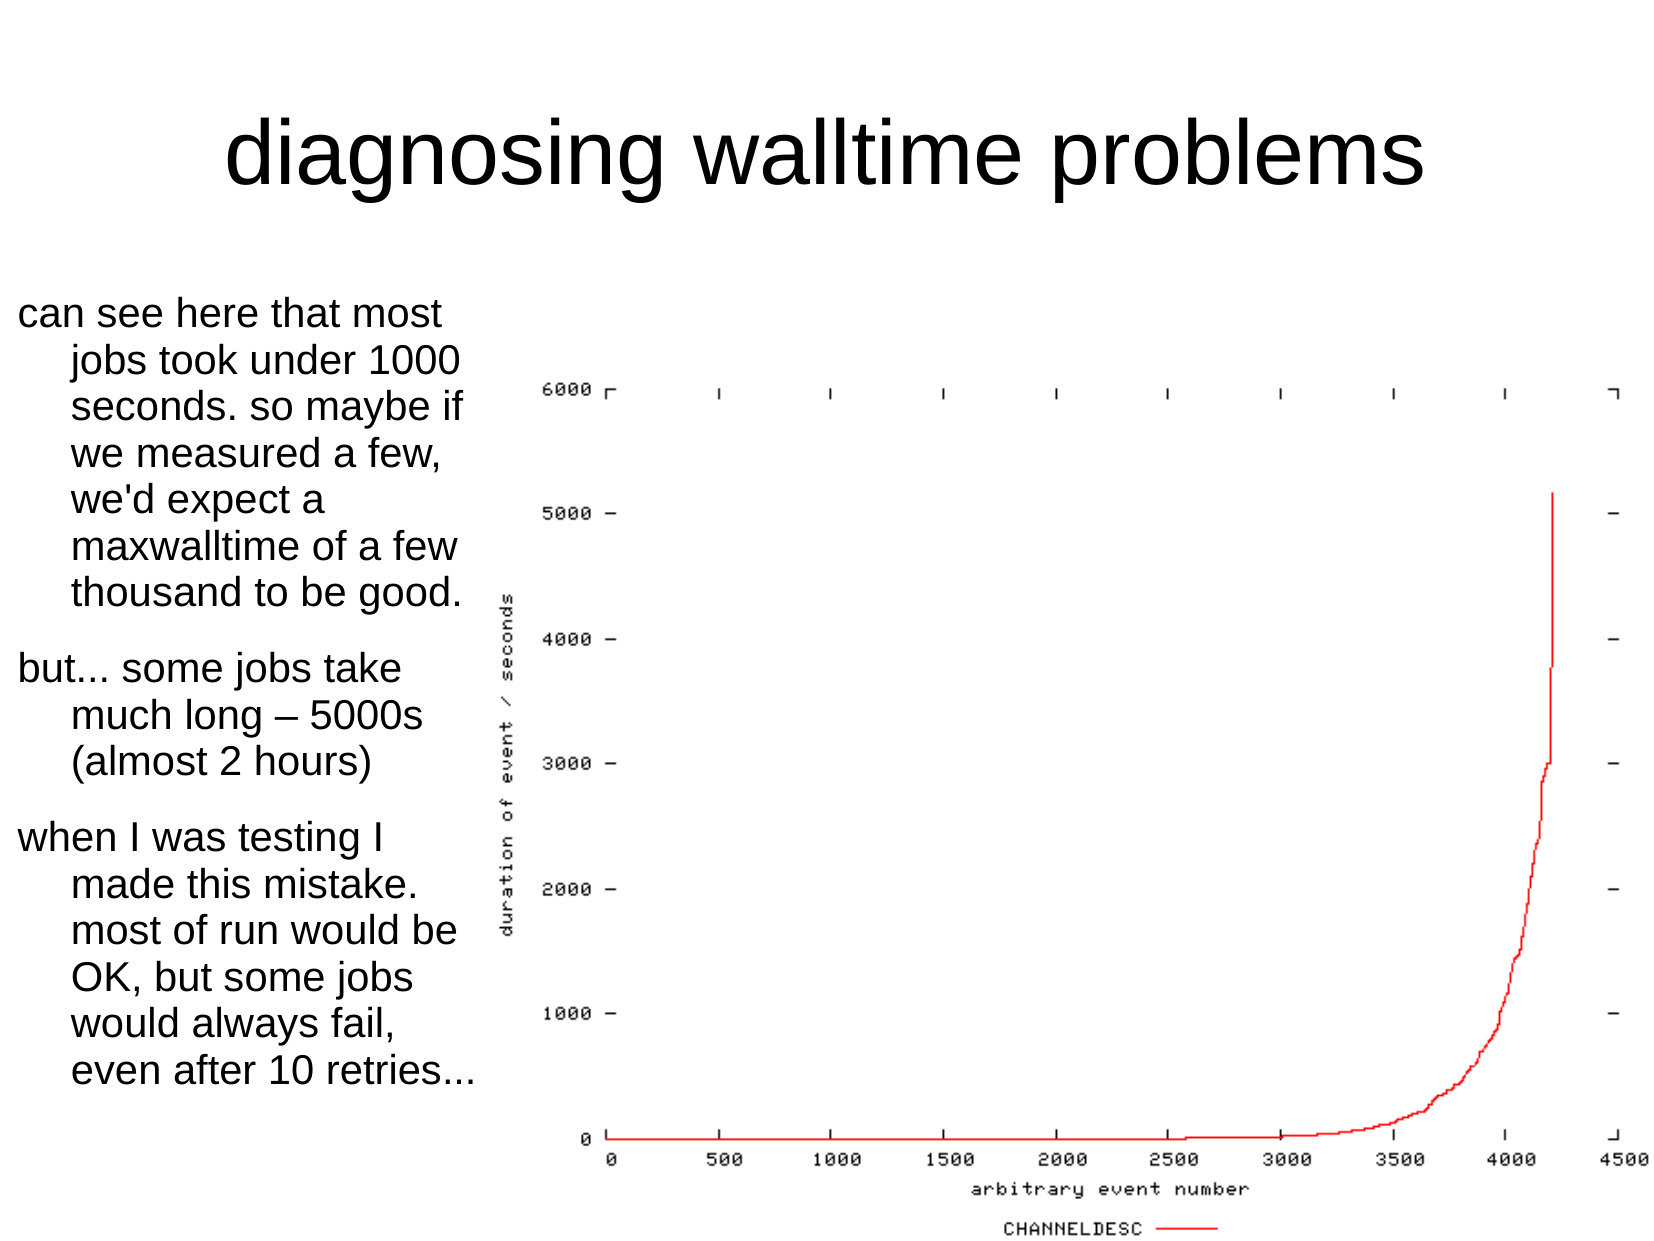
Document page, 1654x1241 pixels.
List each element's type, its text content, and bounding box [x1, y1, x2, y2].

list can see here that most jobs took under 1000 seconds. so maybe if we measured a few, we'd expect a maxwalltime of a few thousand to be good. but... some jobs take much long – 5000s (almost 2 hours) when I was testing I made this mistake. most of run would be OK, but some jobs would always fail, even after 10 retries... [0, 290, 488, 1241]
picture [487, 365, 1654, 1241]
title diagnosing walltime problems [82, 56, 1571, 250]
